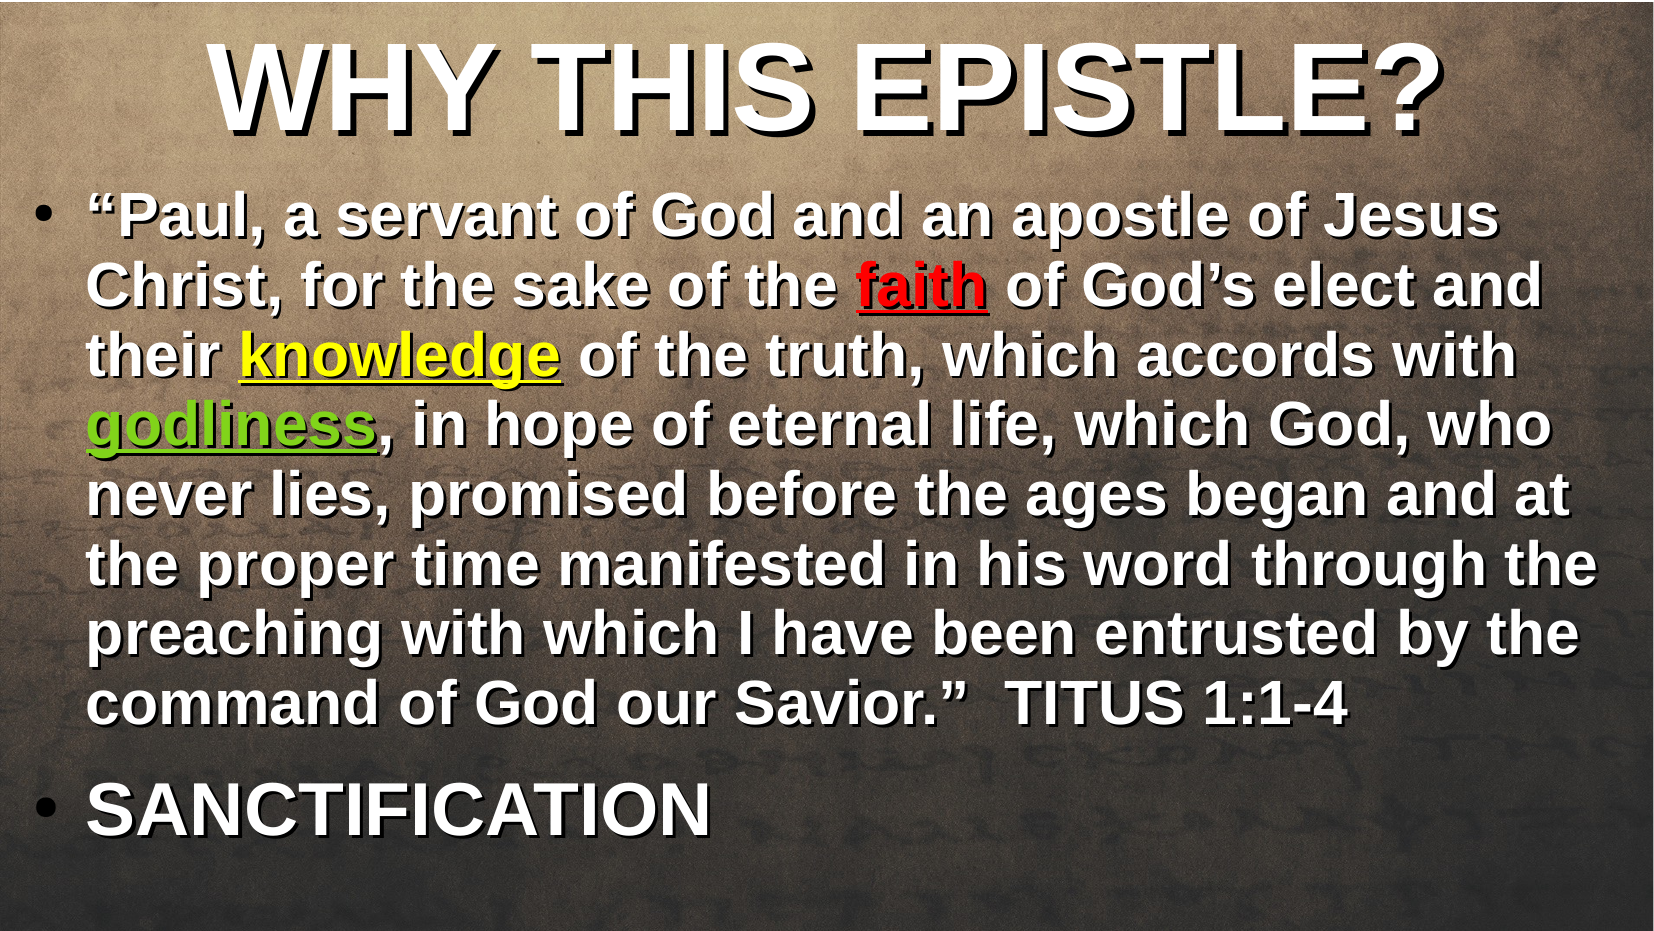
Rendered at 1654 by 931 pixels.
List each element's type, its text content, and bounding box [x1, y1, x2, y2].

list “Paul, a servant of God and an apostle of Jesus Christ, for the sake of the faith of God’s elect and their knowledge of the truth, which accords with godliness, in hope of eternal life, which God, who never lies, promised before the ages began and at the proper time manifested in his word through the preaching with which I have been entrusted by the command of God our Savior.” TITUS 1:1-4 SANCTIFICATION [15, 180, 1651, 916]
picture [0, 2, 1654, 931]
title WHY THIS EPISTLE? [82, 9, 1571, 166]
